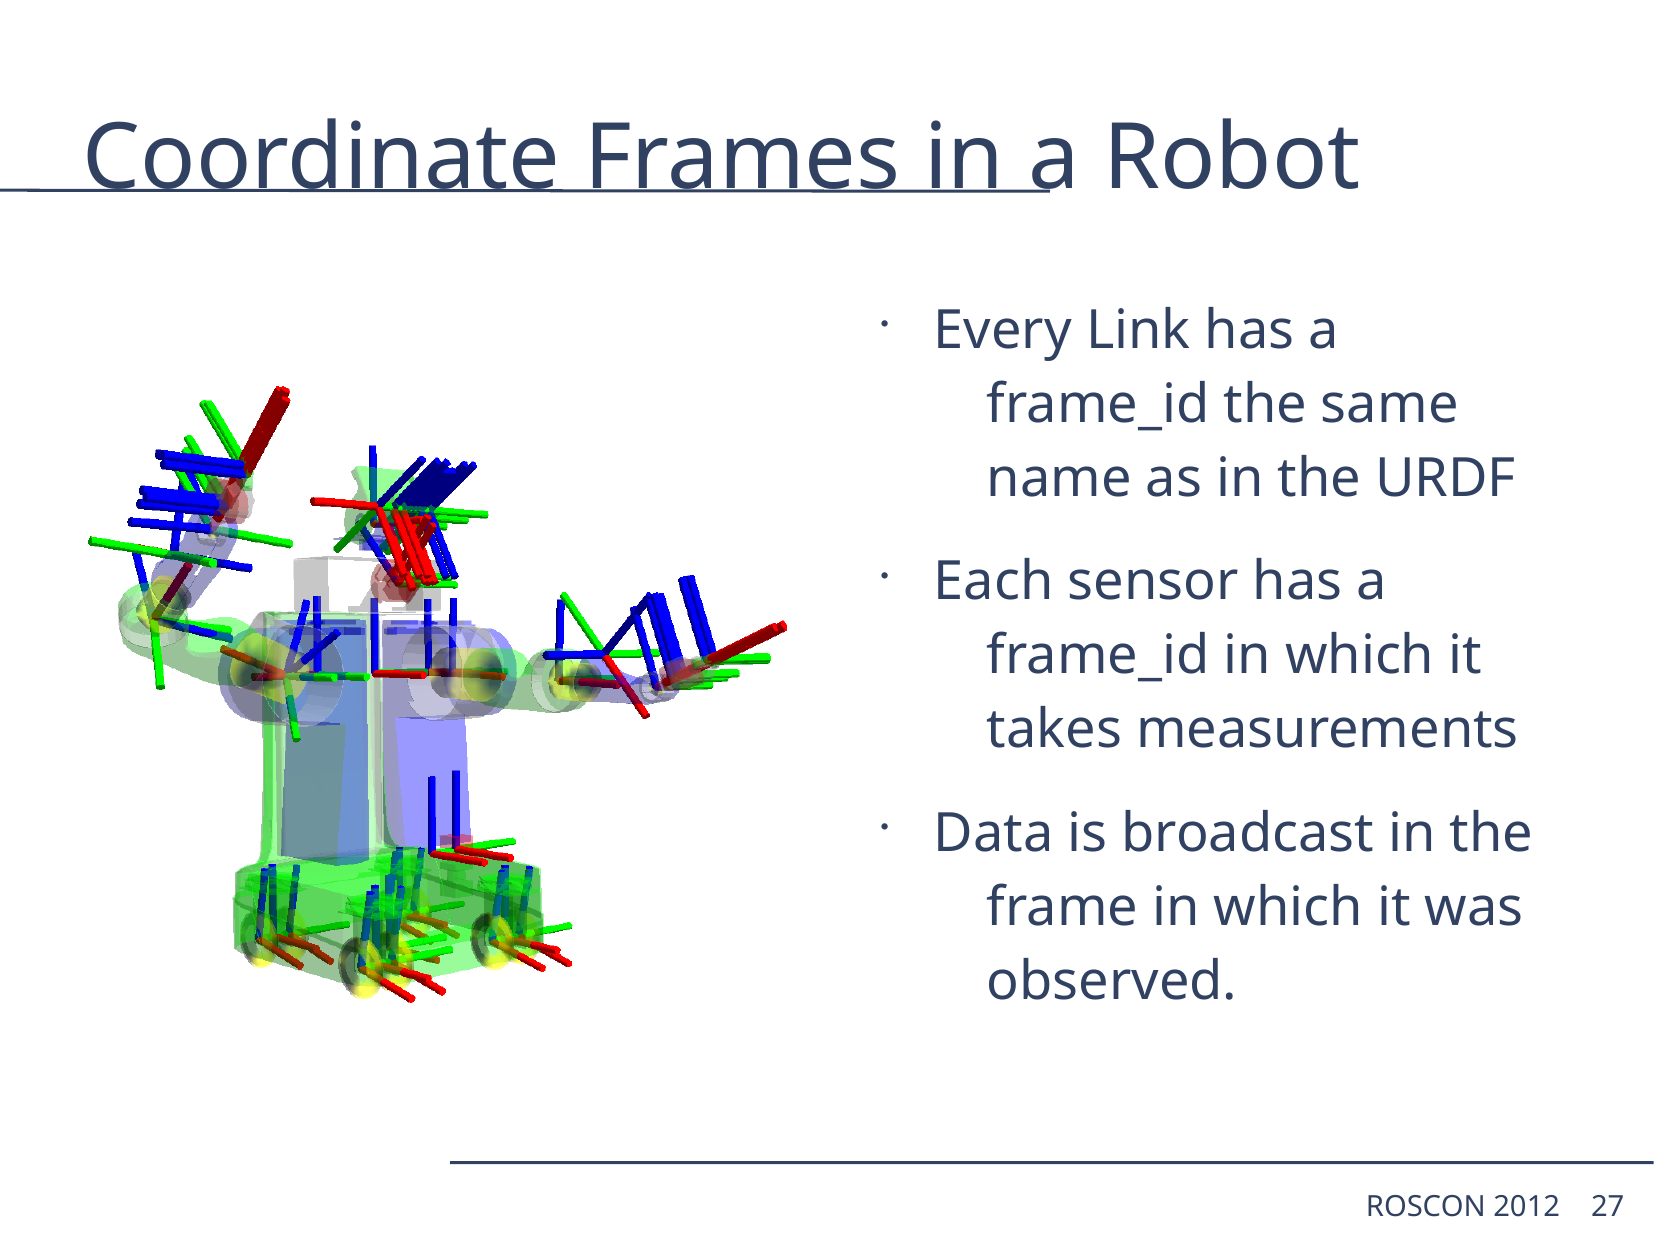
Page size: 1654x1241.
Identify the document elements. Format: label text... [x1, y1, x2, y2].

picture [82, 384, 809, 1015]
list Every Link has a frame_id the same name as in the URDF Each sensor has a frame_id in which it takes measurements Data is broadcast in the frame in which it was observed. [845, 290, 1572, 1109]
title Coordinate Frames in a Robot [82, 49, 1571, 257]
